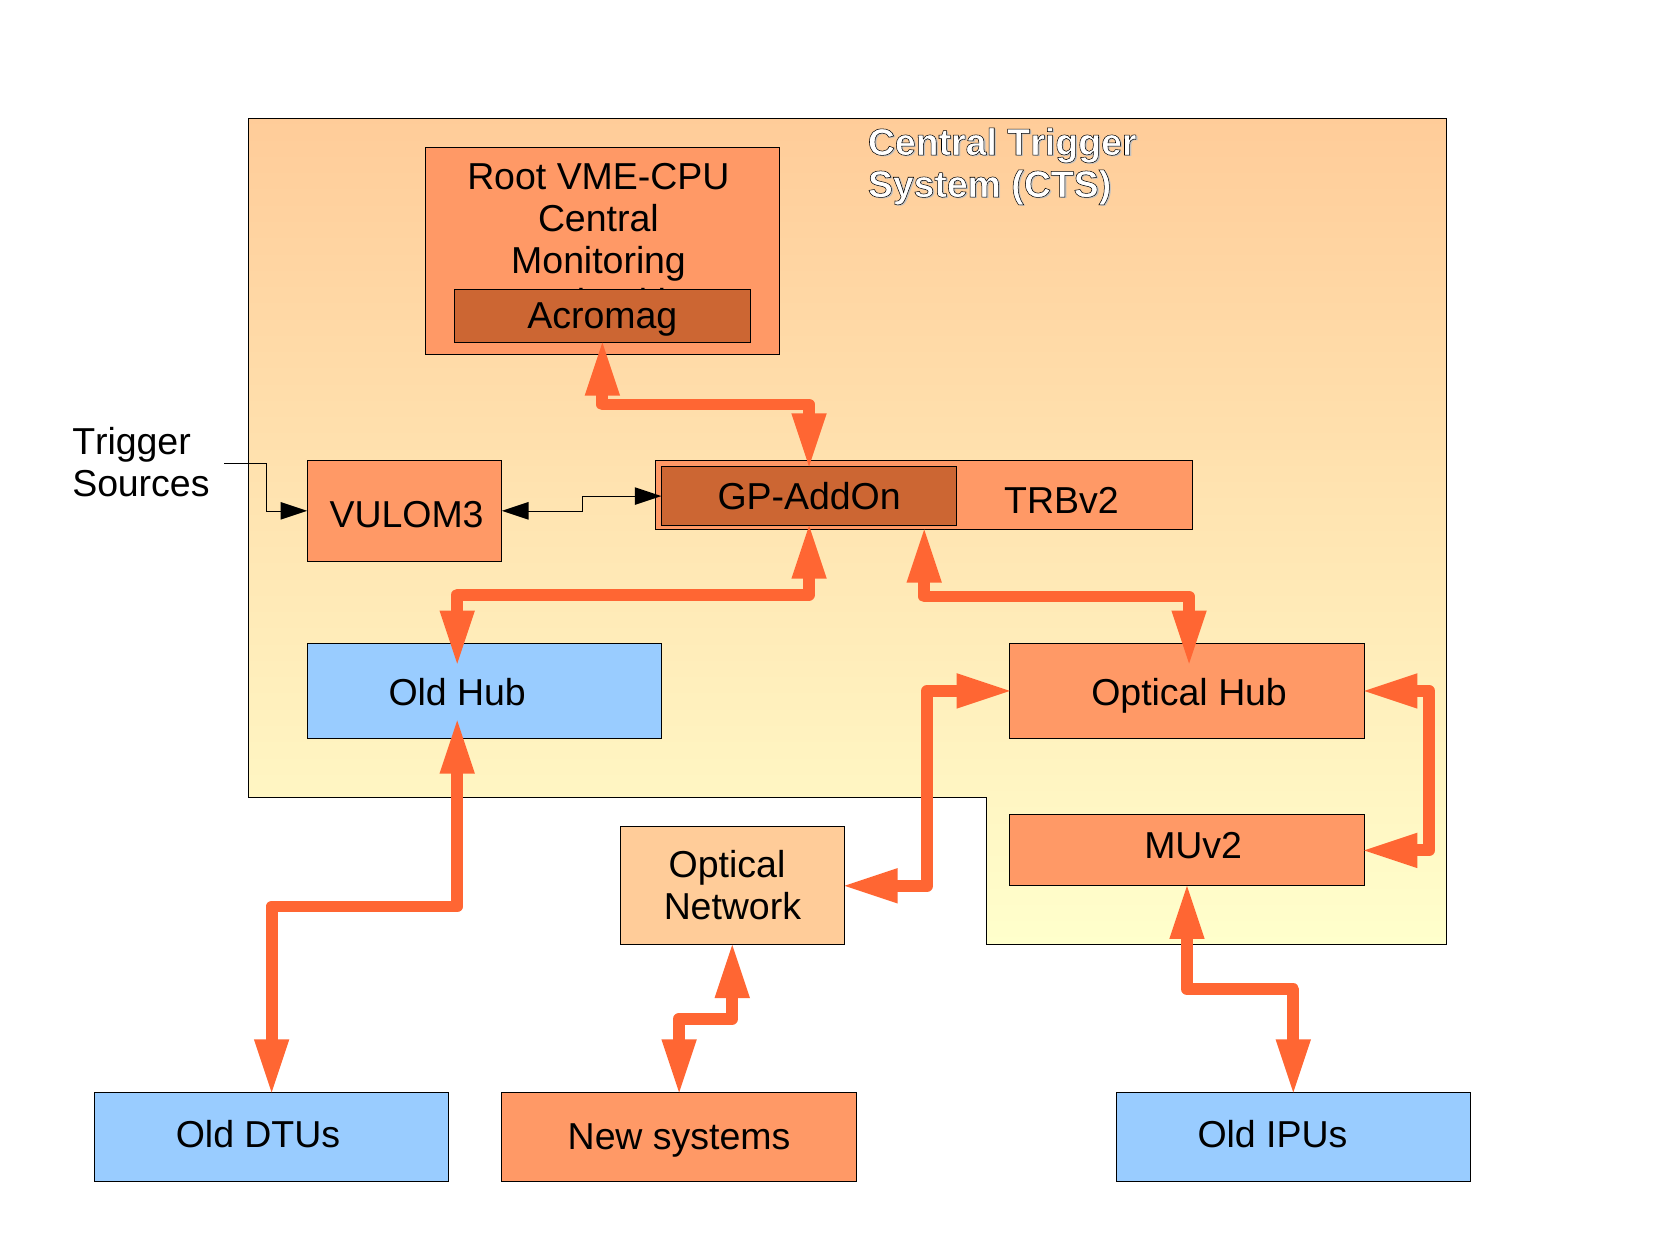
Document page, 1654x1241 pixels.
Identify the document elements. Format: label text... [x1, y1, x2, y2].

text_box Optical Hub [1076, 663, 1302, 721]
text_box New systems [501, 1092, 857, 1182]
text_box Old IPUs [1182, 1106, 1363, 1164]
text_box MUv2 [1129, 817, 1257, 875]
text_box Old Hub [373, 663, 541, 721]
text_box Trigger Sources [57, 413, 225, 513]
text_box Acromag [454, 289, 751, 343]
text_box [248, 118, 1447, 945]
text_box [1116, 1092, 1471, 1182]
text_box Optical Network [620, 826, 845, 945]
text_box Root VME-CPU Central Monitoring MU algorithm [431, 148, 766, 290]
text_box Old DTUs [161, 1106, 356, 1164]
text_box TRBv2 [989, 472, 1134, 530]
text_box VULOM3 [314, 486, 498, 544]
text_box GP-AddOn [661, 466, 957, 526]
text_box Central Trigger System (CTS) [853, 113, 1163, 213]
text_box [94, 1092, 449, 1182]
